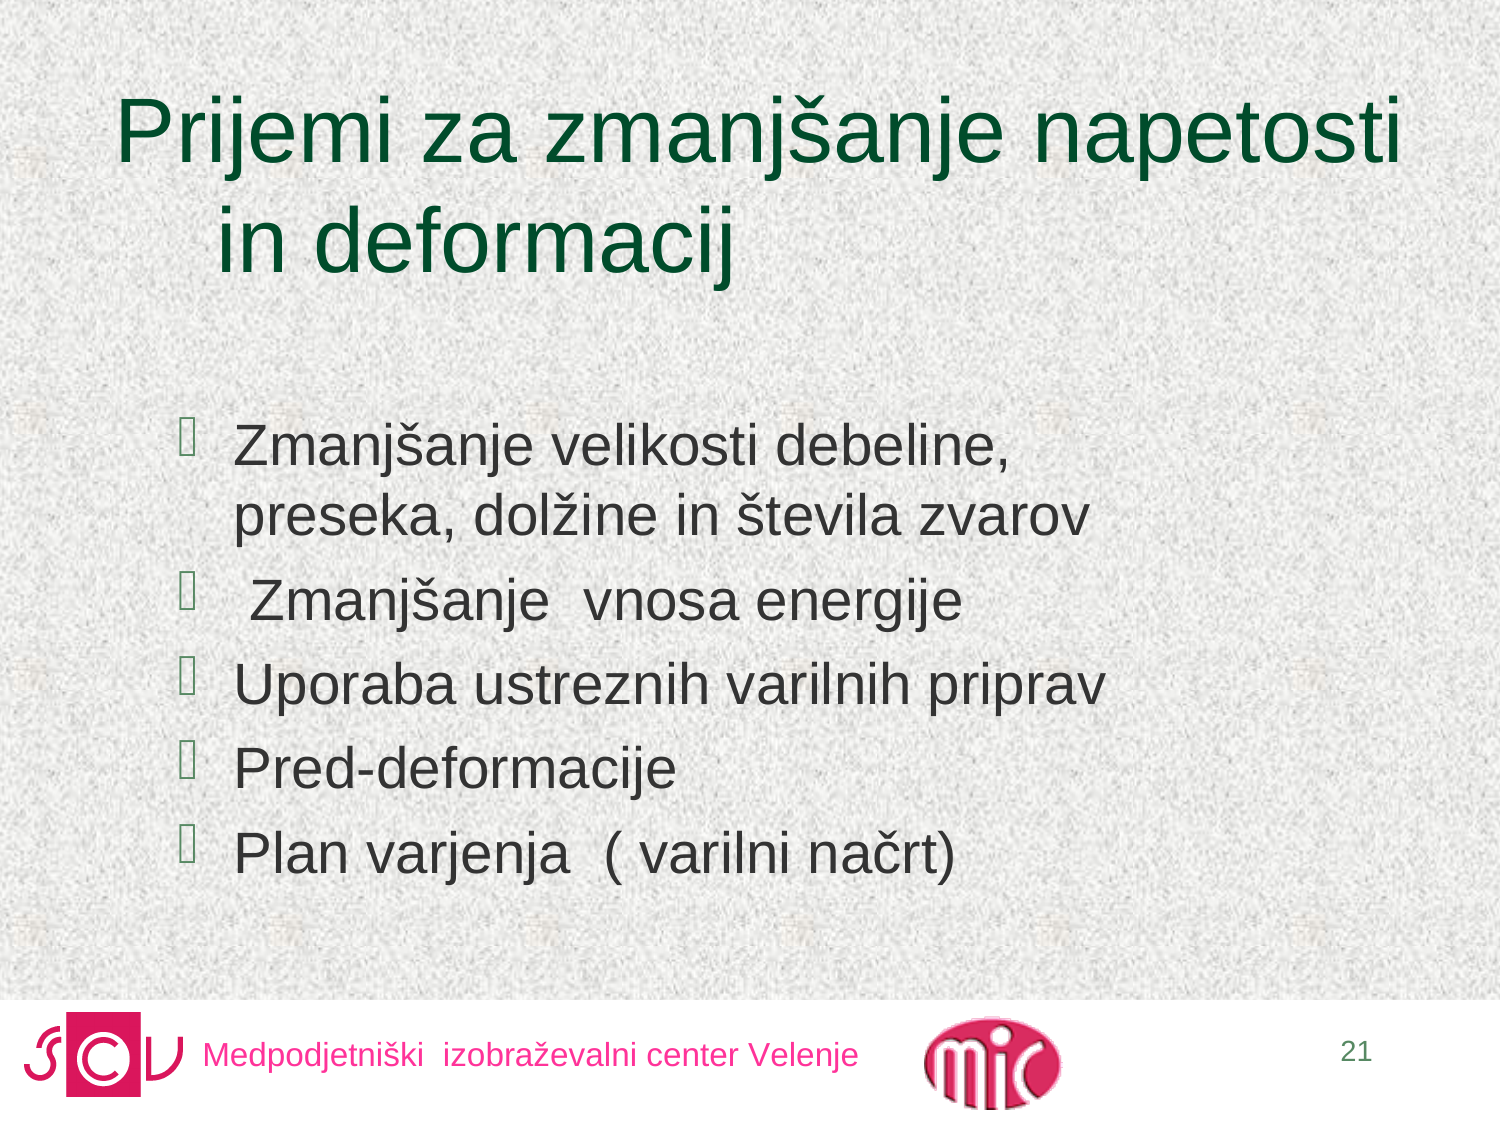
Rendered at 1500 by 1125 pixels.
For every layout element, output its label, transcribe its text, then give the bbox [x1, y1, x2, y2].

picture [0, 0, 1500, 999]
text_box <number> [1074, 1025, 1388, 1101]
picture [924, 1012, 1063, 1110]
title Prijemi za zmanjšanje napetosti in deformacij [99, 63, 1500, 299]
list Zmanjšanje velikosti debeline, preseka, dolžine in števila zvarov Zmanjšanje vnosa energije Uporaba ustreznih varilnih priprav Pred-deformacije Plan varjenja ( varilni načrt) [162, 399, 1225, 978]
picture [24, 1012, 183, 1097]
